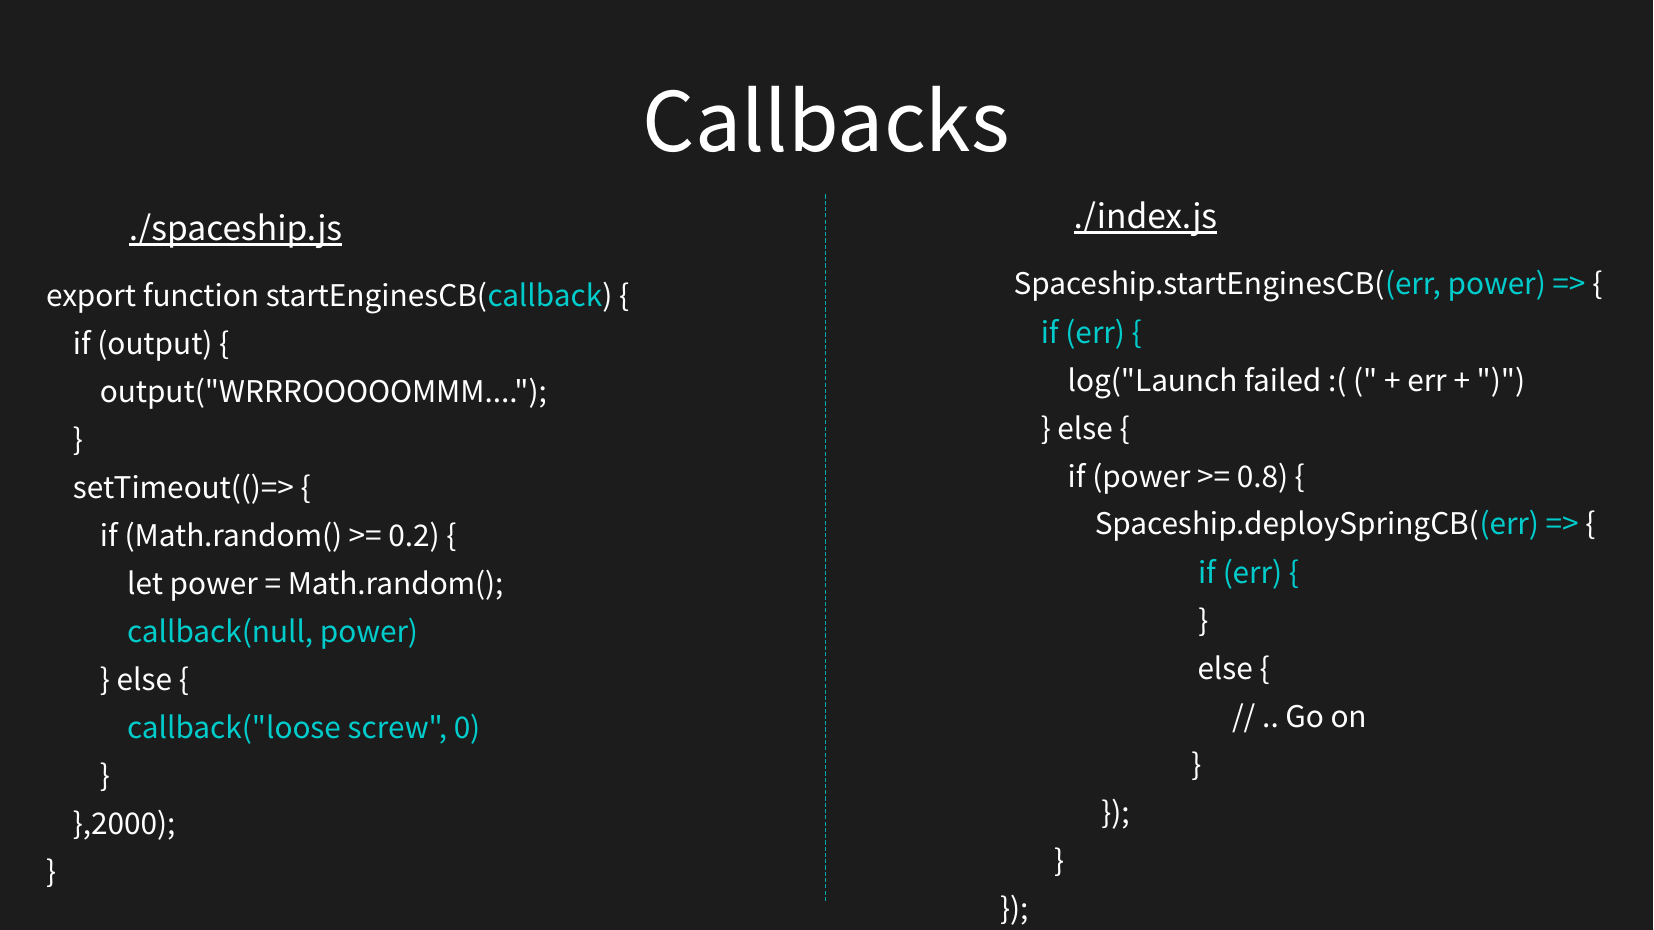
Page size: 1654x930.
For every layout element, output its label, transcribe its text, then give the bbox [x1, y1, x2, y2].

text_box export function startEnginesCB(callback) { if (output) { output("WRRROOOOOMMM...."); } setTimeout(()=> { if (Math.random() >= 0.2) { let power = Math.random(); callback(null, power) } else { callback("loose screw", 0) } },2000); } [31, 259, 752, 930]
text_box ./spaceship.js [114, 189, 400, 259]
title Callbacks [0, 3, 1653, 235]
text_box Spaceship.startEnginesCB((err, power) => { if (err) { log("Launch failed :( (" + err + ")") } else { if (power >= 0.8) { Spaceship.deploySpringCB((err) => { if (err) { } else { // .. Go on } }); } }); [945, 248, 1653, 930]
text_box ./index.js [1058, 177, 1344, 247]
